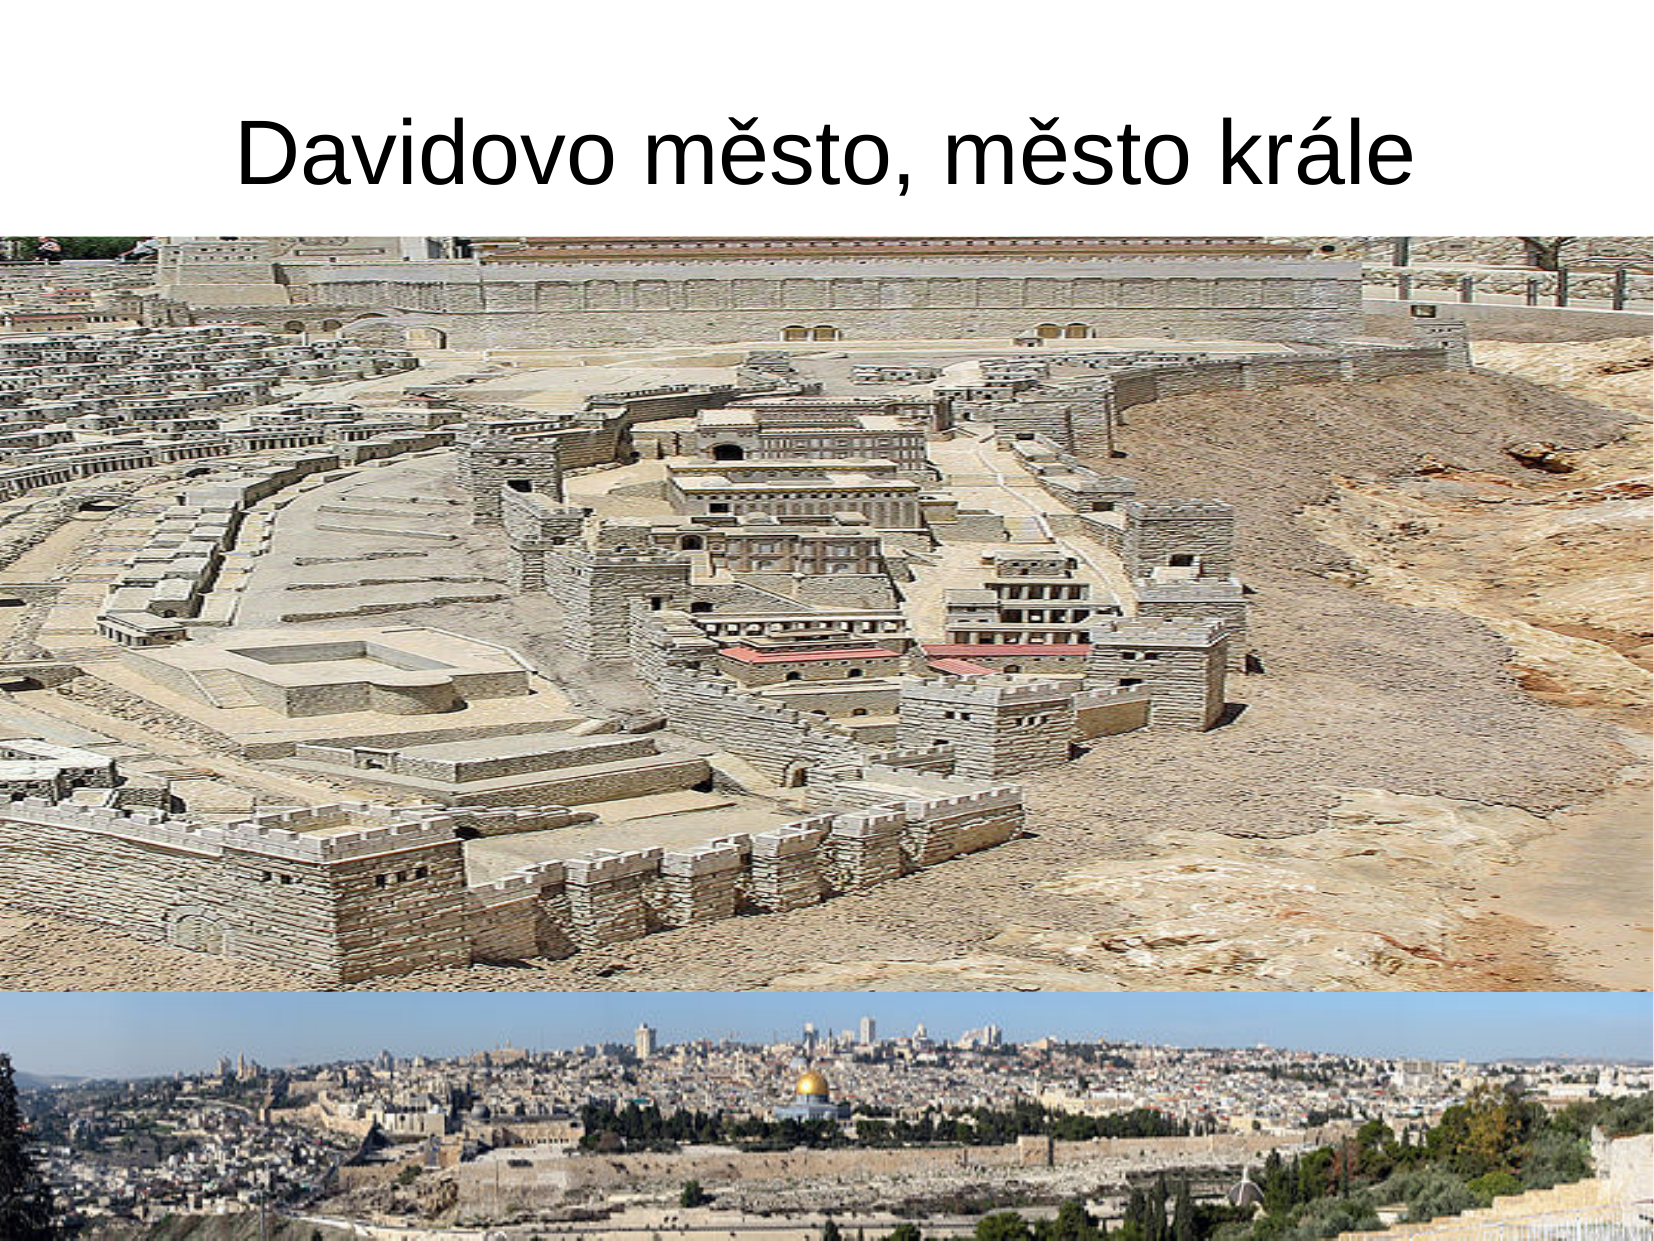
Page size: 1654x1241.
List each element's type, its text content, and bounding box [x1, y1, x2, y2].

title Davidovo město, město krále [82, 49, 1571, 236]
picture [0, 236, 1654, 1241]
